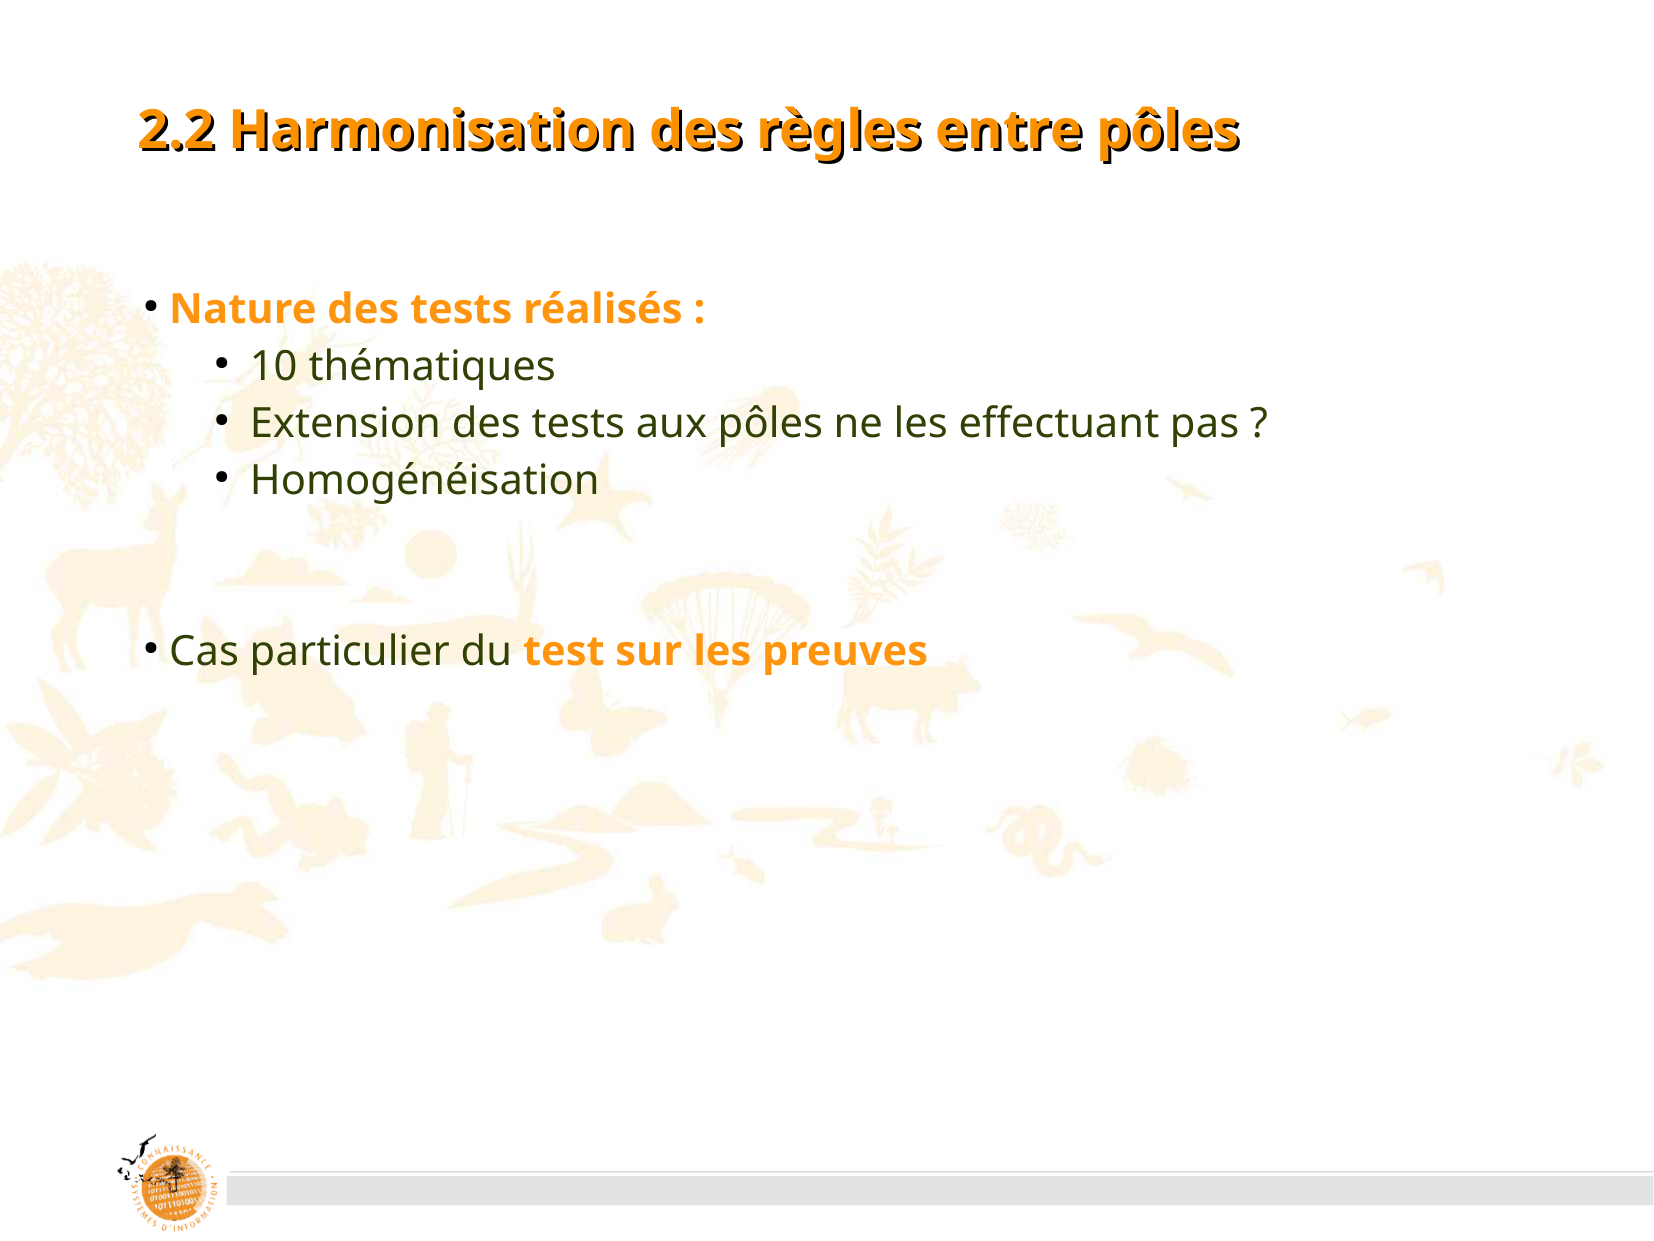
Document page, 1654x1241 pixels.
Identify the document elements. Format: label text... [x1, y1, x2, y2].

title 2.2 Harmonisation des règles entre pôles [118, 49, 1607, 207]
text_box Nature des tests réalisés : 10 thématiques Extension des tests aux pôles ne les effectuant pas ? Homogénéisation Cas particulier du test sur les preuves [106, 236, 1536, 721]
picture [0, 0, 1654, 1241]
